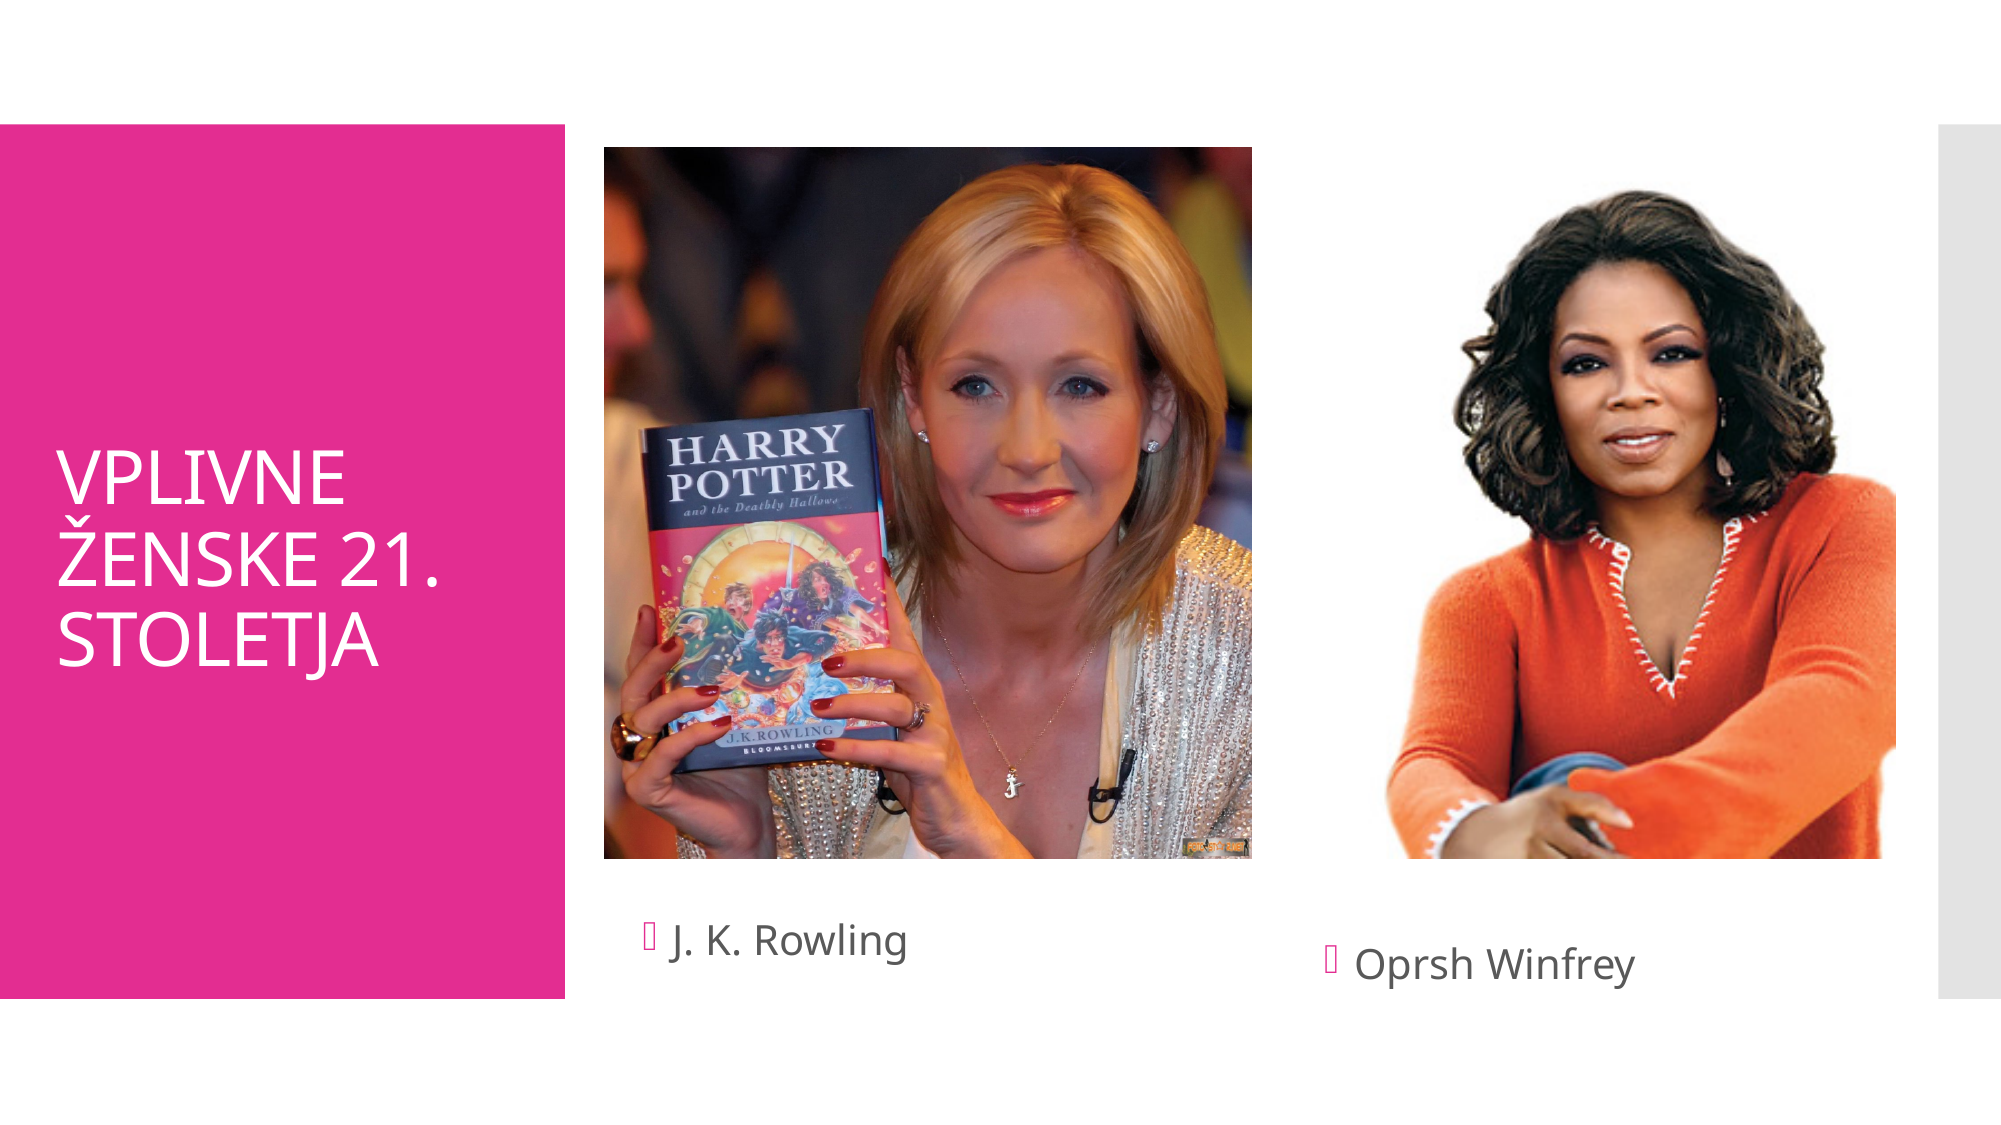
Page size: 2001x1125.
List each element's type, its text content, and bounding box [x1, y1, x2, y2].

picture [1316, 147, 1896, 860]
list J. K. Rowling [627, 902, 1205, 983]
picture [604, 147, 1252, 860]
title VPLIVNE ŽENSKE 21. STOLETJA [41, 184, 525, 939]
list Oprsh Winfrey [1309, 922, 1864, 1010]
